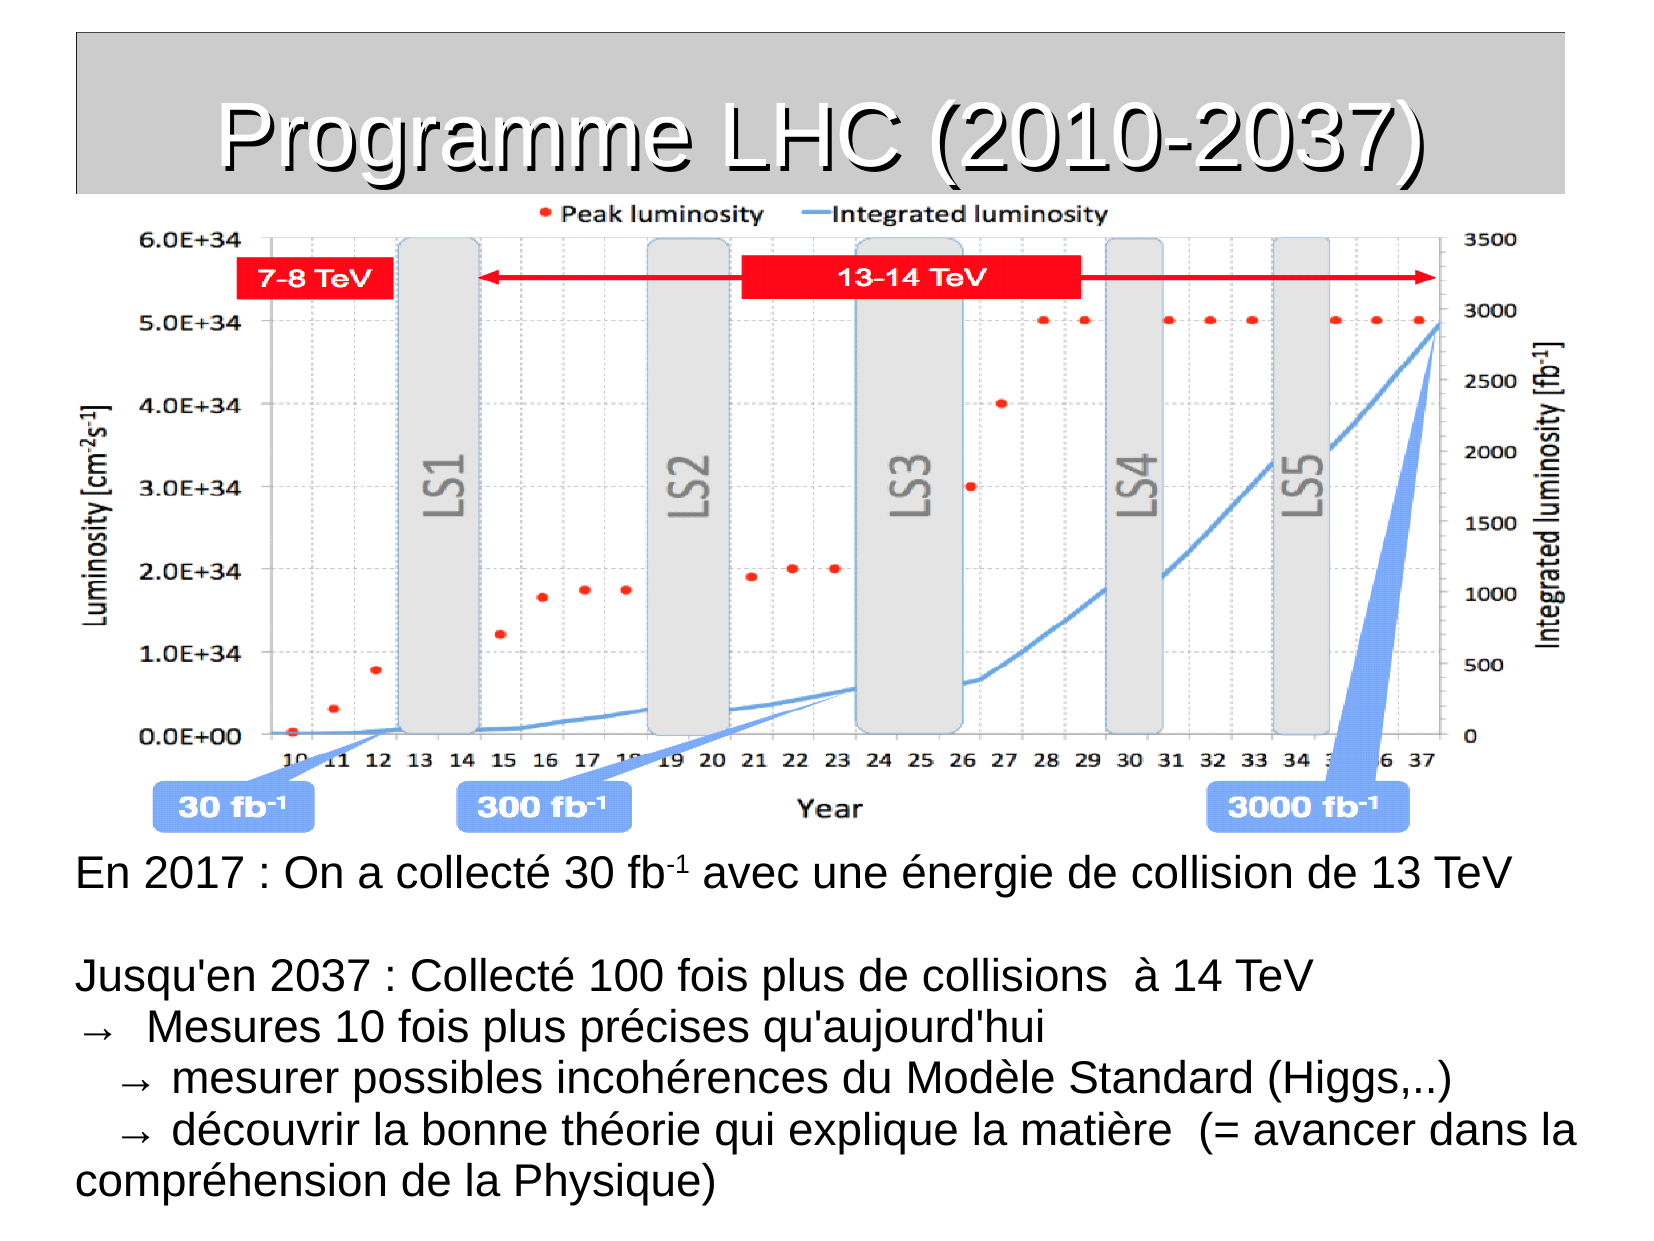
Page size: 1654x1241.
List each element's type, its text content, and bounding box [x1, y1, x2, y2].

picture [74, 194, 1591, 840]
title Programme LHC (2010-2037) [76, 32, 1565, 194]
text_box En 2017 : On a collecté 30 fb-1 avec une énergie de collision de 13 TeV Jusqu'en 2037 : Collecté 100 fois plus de collisions à 14 TeV → Mesures 10 fois plus précises qu'aujourd'hui → mesurer possibles incohérences du Modèle Standard (Higgs,..) → découvrir la bonne théorie qui explique la matière (= avancer dans la compréhension de la Physique) [60, 840, 1636, 1216]
